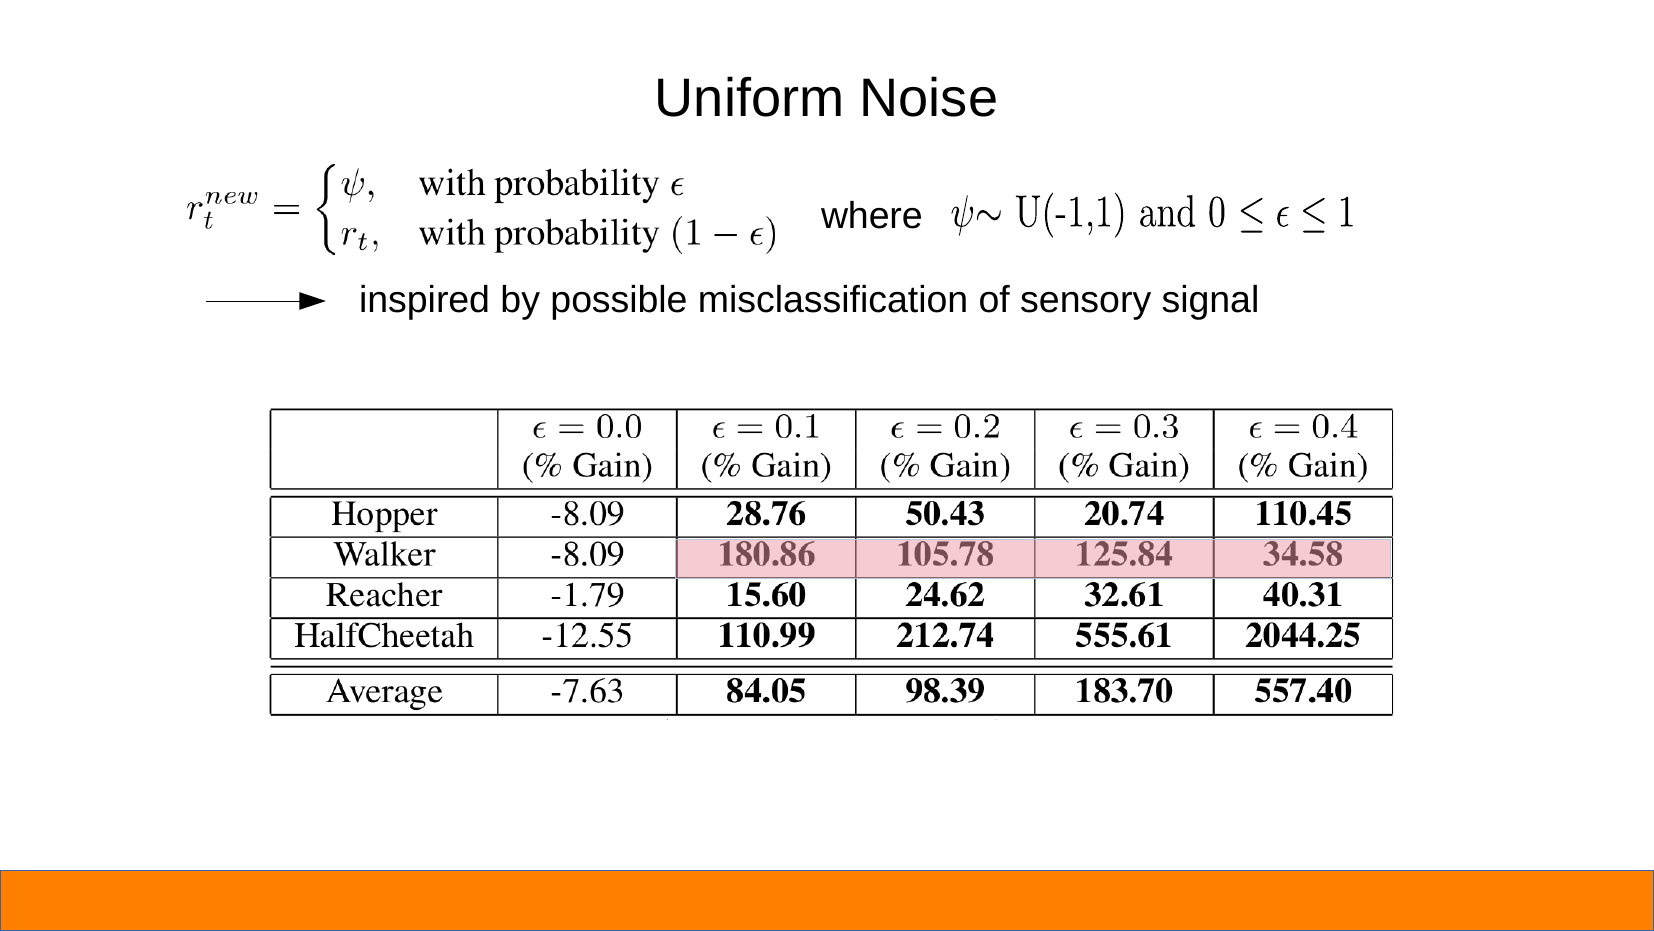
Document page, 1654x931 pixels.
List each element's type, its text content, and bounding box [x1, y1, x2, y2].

text_box [0, 870, 1654, 931]
text_box Uniform Noise [253, 60, 1400, 186]
picture [169, 162, 777, 264]
text_box where inspired by possible misclassification of sensory signal [71, 186, 1572, 412]
picture [262, 412, 1396, 721]
picture [950, 192, 1356, 238]
text_box [675, 539, 1391, 579]
